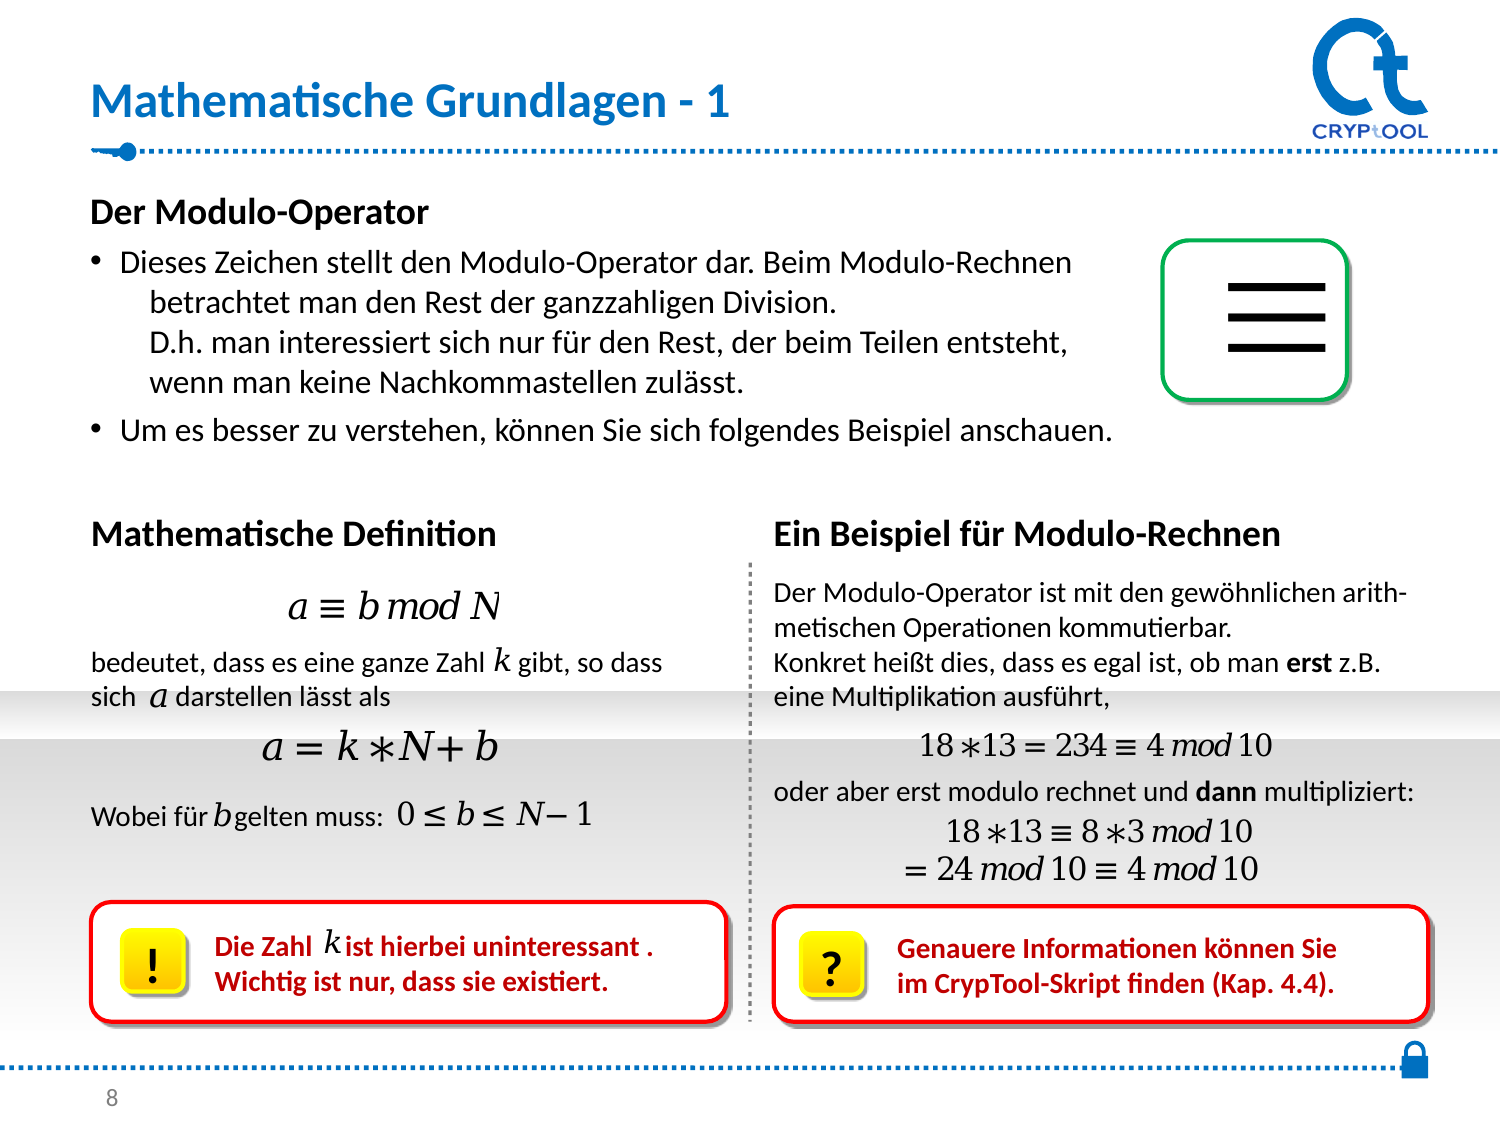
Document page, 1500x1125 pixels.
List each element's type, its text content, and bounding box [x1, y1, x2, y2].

picture [912, 718, 1283, 778]
picture [485, 639, 517, 685]
text_box Der Modulo-Operator Dieses Zeichen stellt den Modulo-Operator dar. Beim Modulo-Rechnen betrachtet man den Rest der ganzzahligen Division. D.h. man interessiert sich nur für den Rest, der beim Teilen entsteht, wenn man keine Nachkommastellen zulässt. Um es besser zu verstehen, können Sie sich folgendes Beispiel anschauen. [75, 179, 1170, 563]
text_box ! [122, 930, 184, 992]
picture [891, 807, 1277, 899]
title Mathematische Grundlagen - 1 [75, 45, 1426, 150]
picture [208, 798, 238, 840]
picture [315, 921, 347, 968]
text_box Die Zahl ist hierbei uninteressant . Wichtig ist nur, dass sie existiert. [90, 902, 727, 1022]
text_box bedeutet, dass es eine ganze Zahl gibt, so dass sich darstellen lässt als Wobei für gelten muss: [90, 565, 727, 844]
text_box Der Modulo-Operator ist mit den gewöhnlichen arith-metischen Operationen kommutierbar. Konkret heißt dies, dass es egal ist, ob man erst z.B. eine Multiplikation ausführt, oder aber erst modulo rechnet und dann multipliziert: [773, 565, 1452, 818]
picture [372, 797, 624, 843]
text_box [1170, 240, 1347, 400]
text_box Genauere Informationen können Sie im CrypTool-Skript finden (Kap. 4.4). [773, 906, 1429, 1022]
text_box ? [800, 933, 863, 995]
text_box 8 [90, 1074, 271, 1111]
picture [242, 719, 506, 778]
chart [1185, 254, 1326, 381]
picture [129, 676, 176, 717]
text_box Ein Beispiel für Modulo-Rechnen [1170, 502, 1297, 562]
